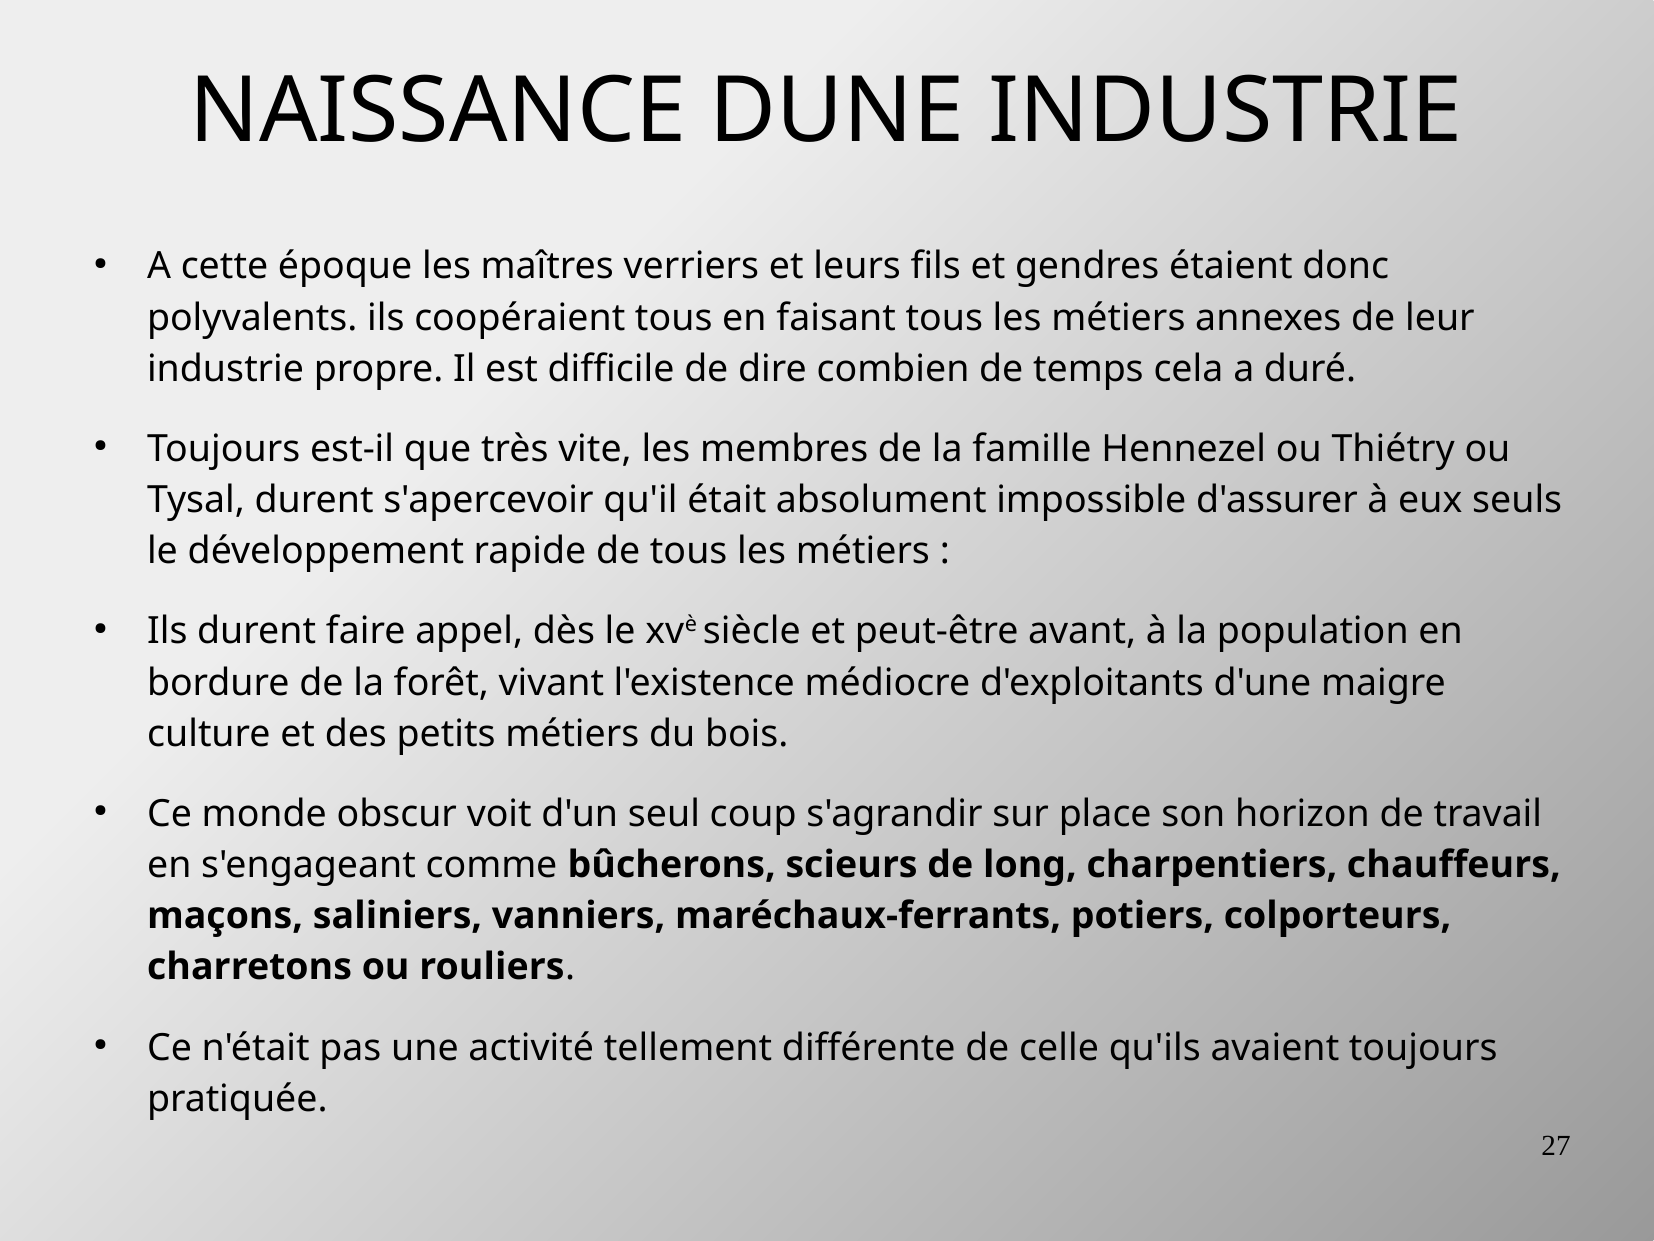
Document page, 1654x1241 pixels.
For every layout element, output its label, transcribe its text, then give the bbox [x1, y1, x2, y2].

list A cette époque les maîtres verriers et leurs fils et gendres étaient donc polyvalents. ils coopéraient tous en faisant tous les métiers annexes de leur industrie propre. Il est difficile de dire combien de temps cela a duré. Toujours est-il que très vite, les membres de la famille Hennezel ou Thiétry ou Tysal, durent s'apercevoir qu'il était absolument impossible d'assurer à eux seuls le développement rapide de tous les métiers : Ils durent faire appel, dès le xvè siècle et peut-être avant, à la population en bordure de la forêt, vivant l'existence médiocre d'exploitants d'une maigre culture et des petits métiers du bois. Ce monde obscur voit d'un seul coup s'agrandir sur place son horizon de travail en s'engageant comme bûcherons, scieurs de long, charpentiers, chauffeurs, maçons, saliniers, vanniers, maréchaux-ferrants, potiers, colporteurs, charretons ou rouliers. Ce n'était pas une activité tellement différente de celle qu'ils avaient toujours pratiquée. [76, 238, 1565, 1040]
title NAISSANCE DUNE INDUSTRIE [82, 35, 1571, 178]
